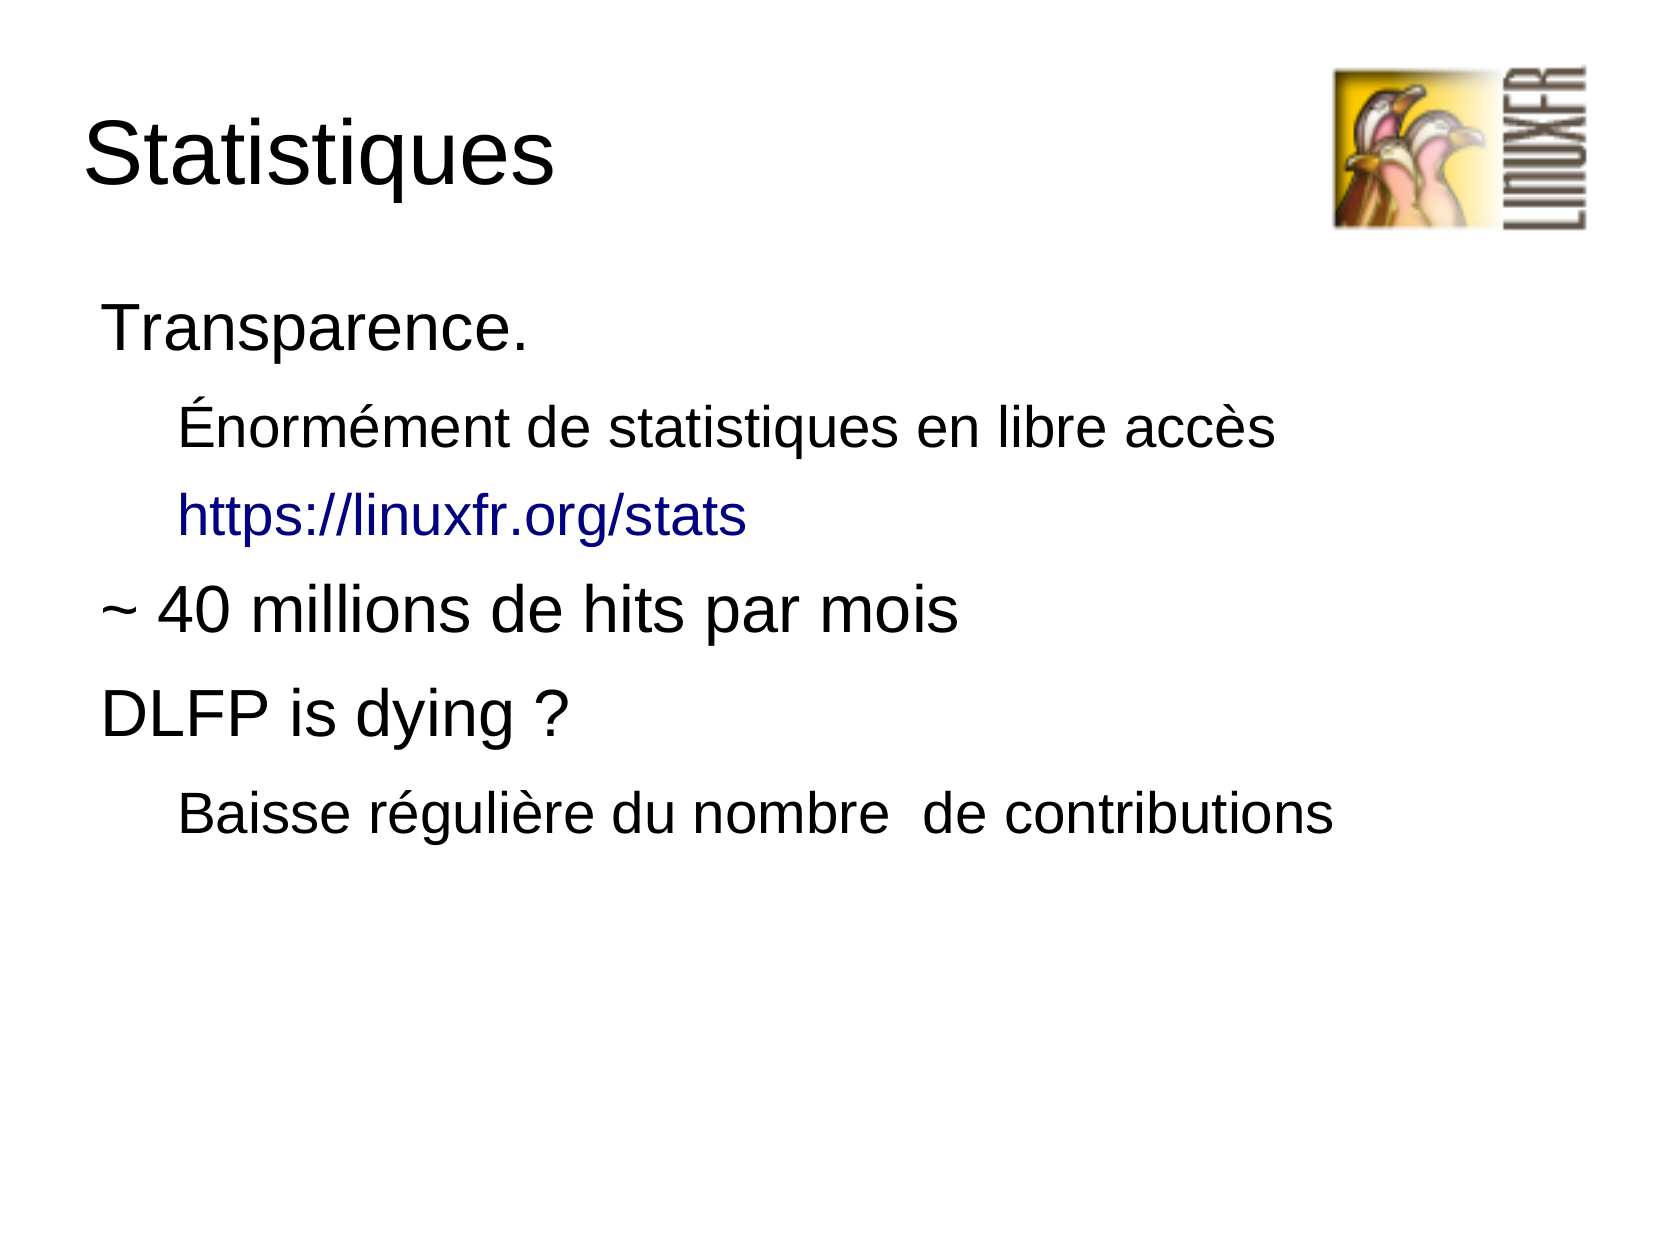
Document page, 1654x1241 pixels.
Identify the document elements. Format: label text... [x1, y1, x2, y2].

title Statistiques [82, 49, 1211, 257]
picture [1328, 63, 1595, 237]
list Transparence. Énormément de statistiques en libre accès https://linuxfr.org/stats ~ 40 millions de hits par mois DLFP is dying ? Baisse régulière du nombre de contributions [82, 290, 1571, 1109]
